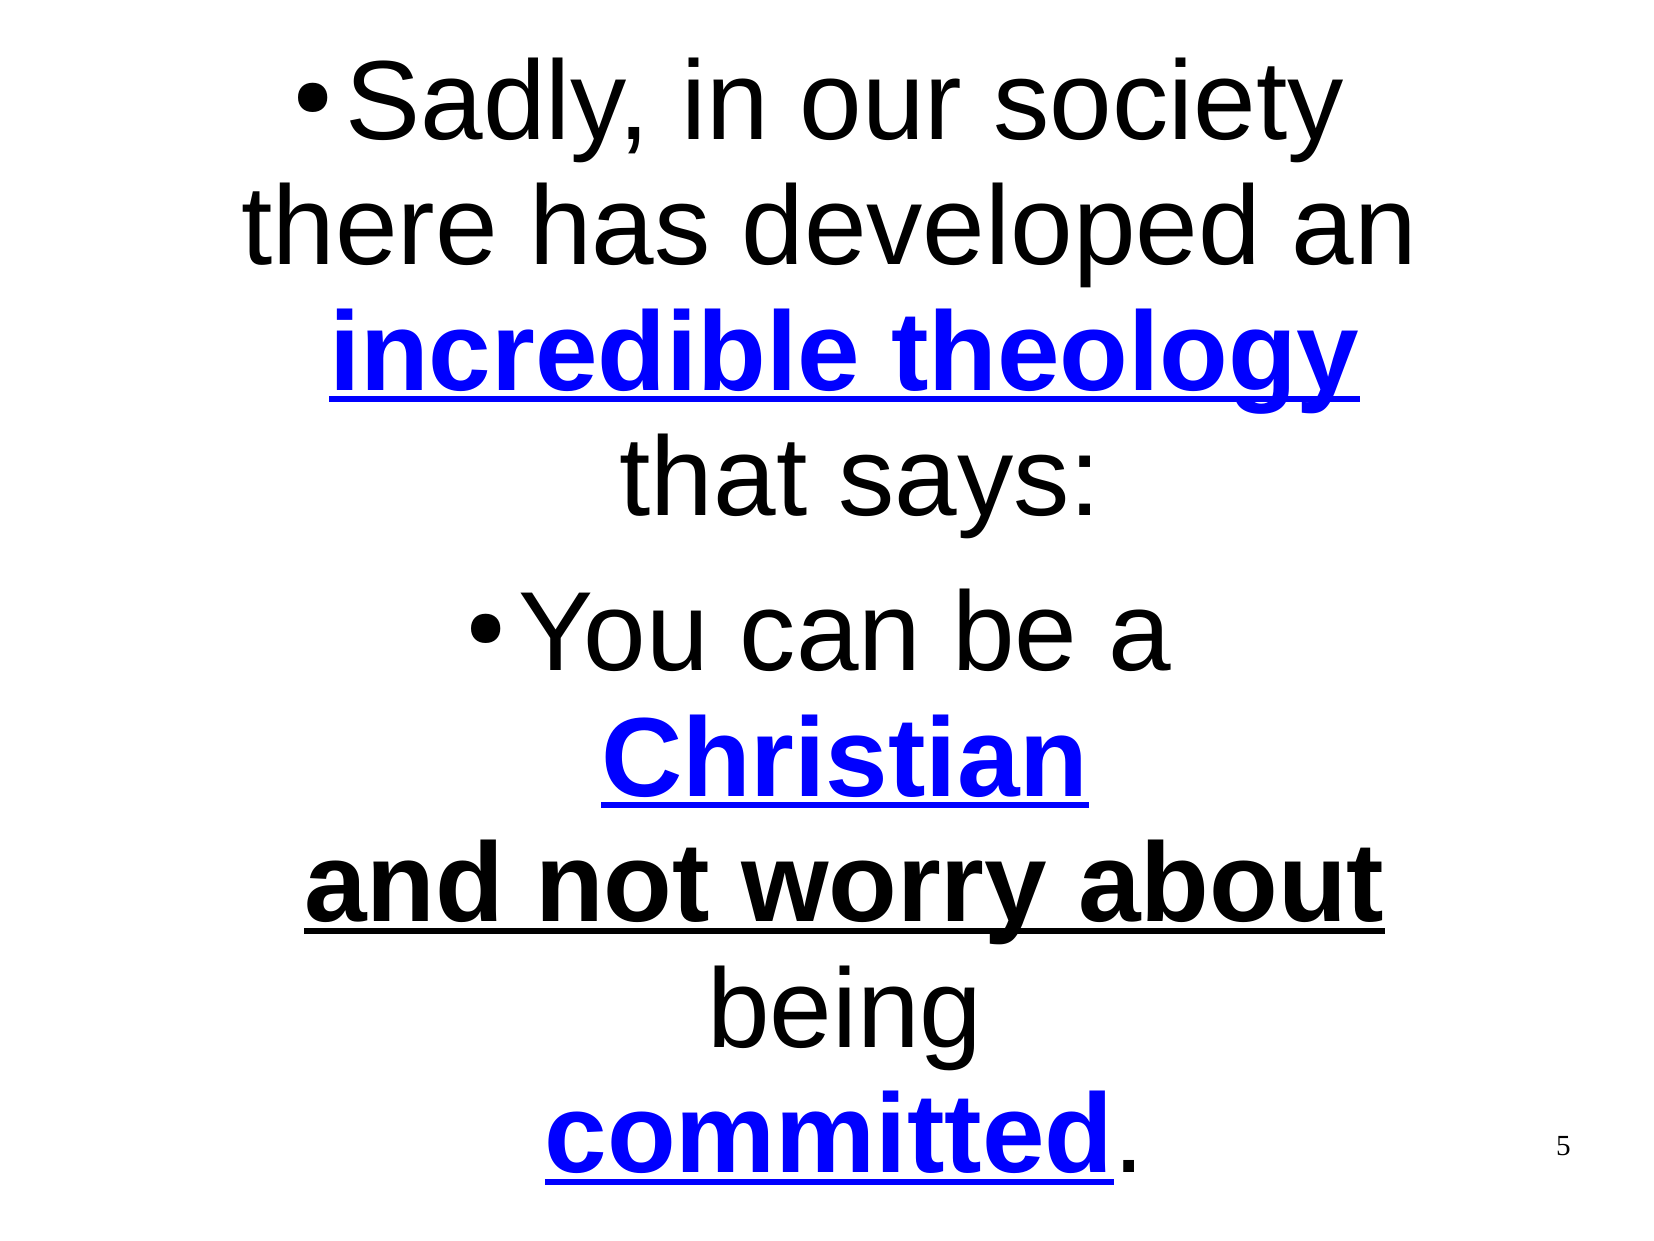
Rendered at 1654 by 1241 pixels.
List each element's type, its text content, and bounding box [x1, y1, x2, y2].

list Sadly, in our society there has developed an incredible theology that says: You can be a Christian and not worry about being committed. [37, 37, 1613, 1201]
